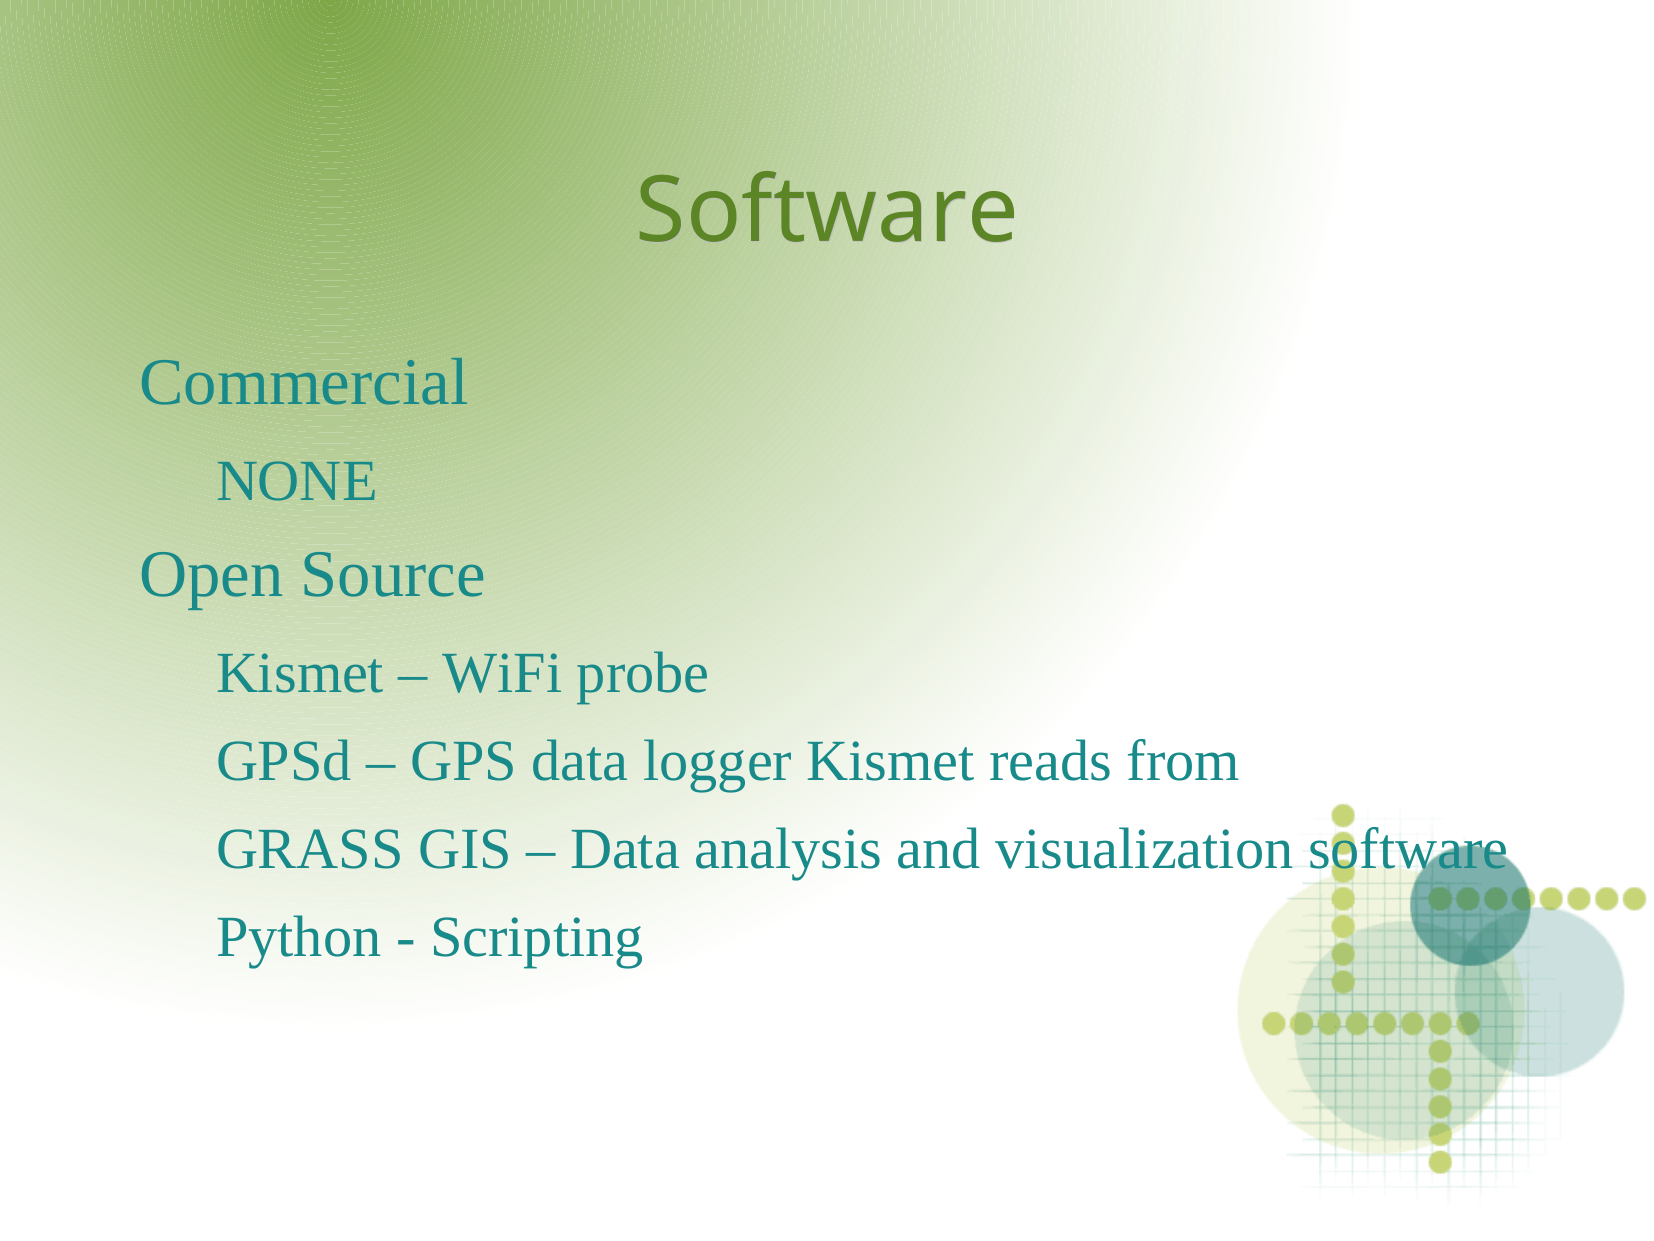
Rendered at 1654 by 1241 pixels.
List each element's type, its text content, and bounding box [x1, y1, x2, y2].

picture [1224, 792, 1654, 1211]
list Commercial NONE Open Source Kismet – WiFi probe GPSd – GPS data logger Kismet reads from GRASS GIS – Data analysis and visualization software Python - Scripting [121, 344, 1534, 1127]
title Software [121, 102, 1534, 311]
